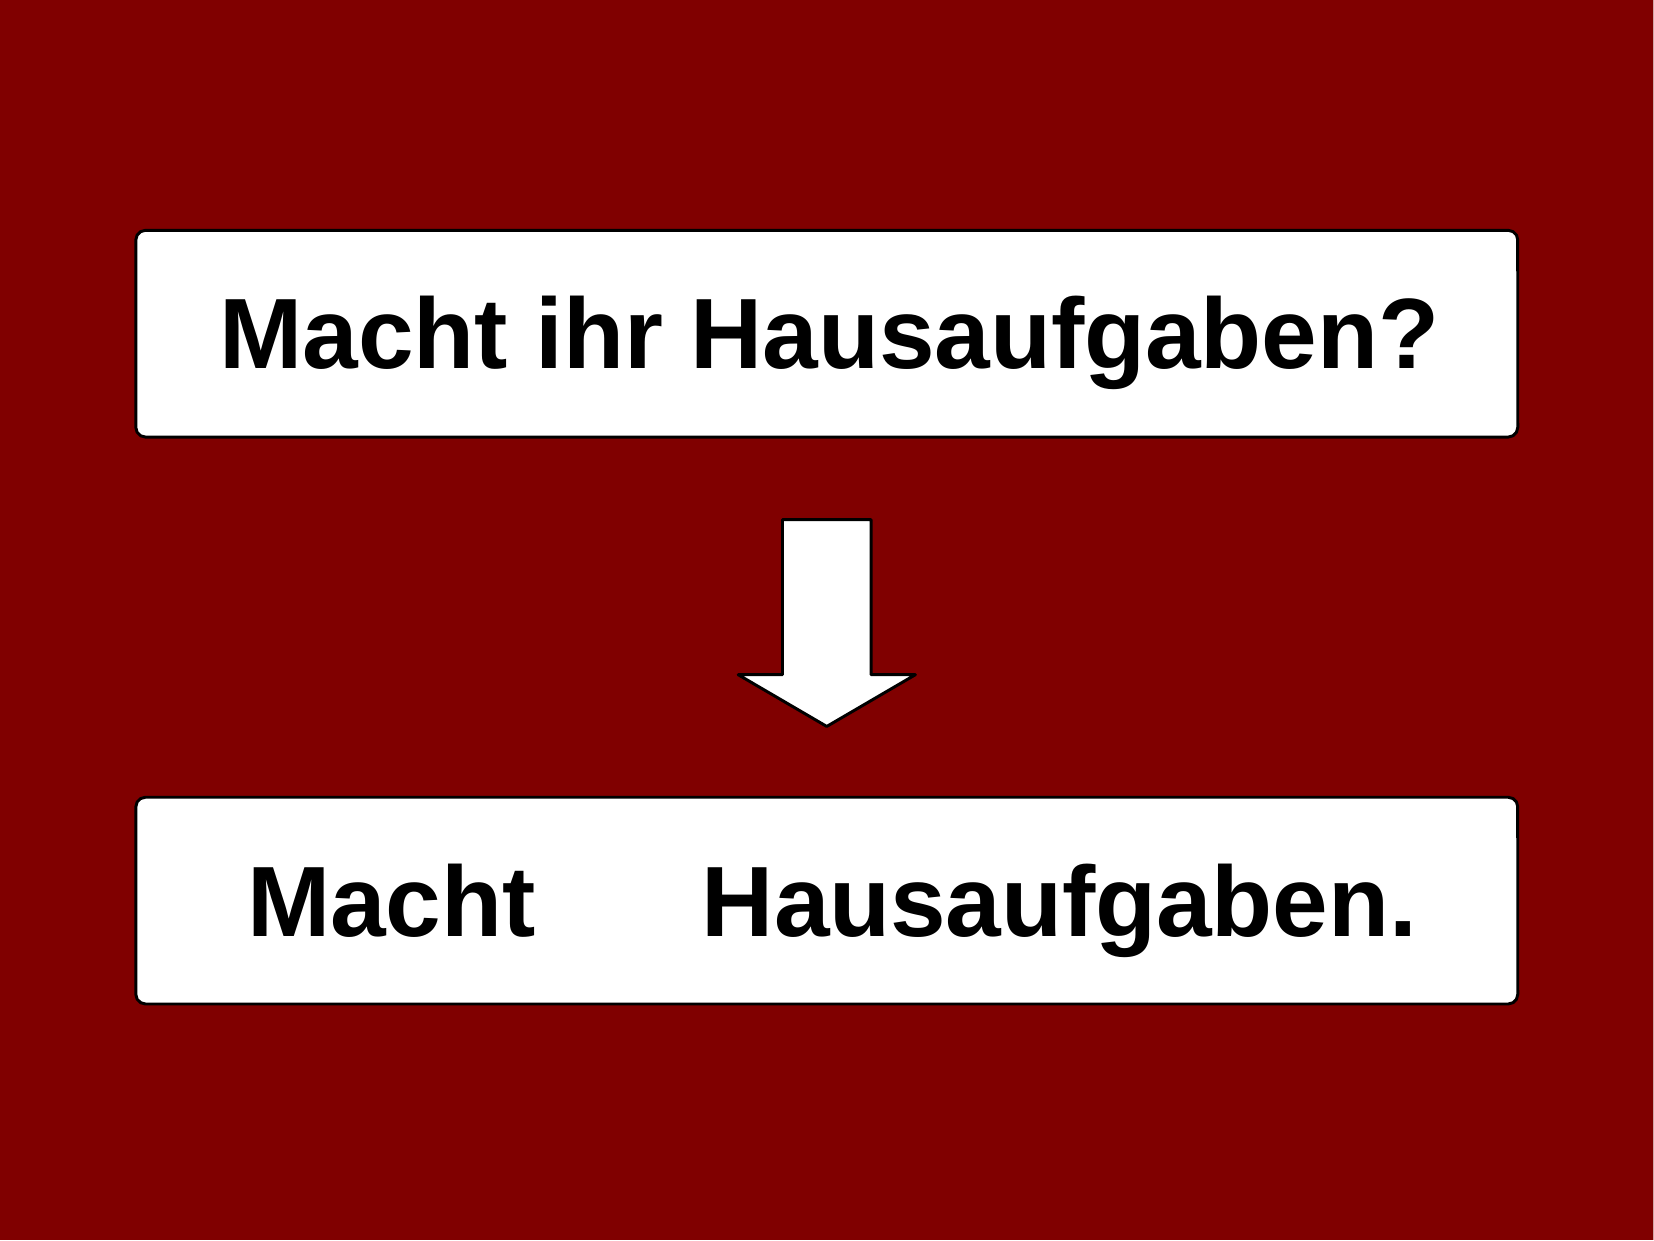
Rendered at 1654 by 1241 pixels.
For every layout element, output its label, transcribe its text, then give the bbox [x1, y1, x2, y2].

text_box [738, 519, 916, 727]
text_box Macht ihr Hausaufgaben? [153, 270, 1506, 403]
text_box [135, 230, 1518, 438]
text_box [135, 797, 1518, 1004]
text_box Macht Hausaufgaben. [171, 838, 1495, 971]
